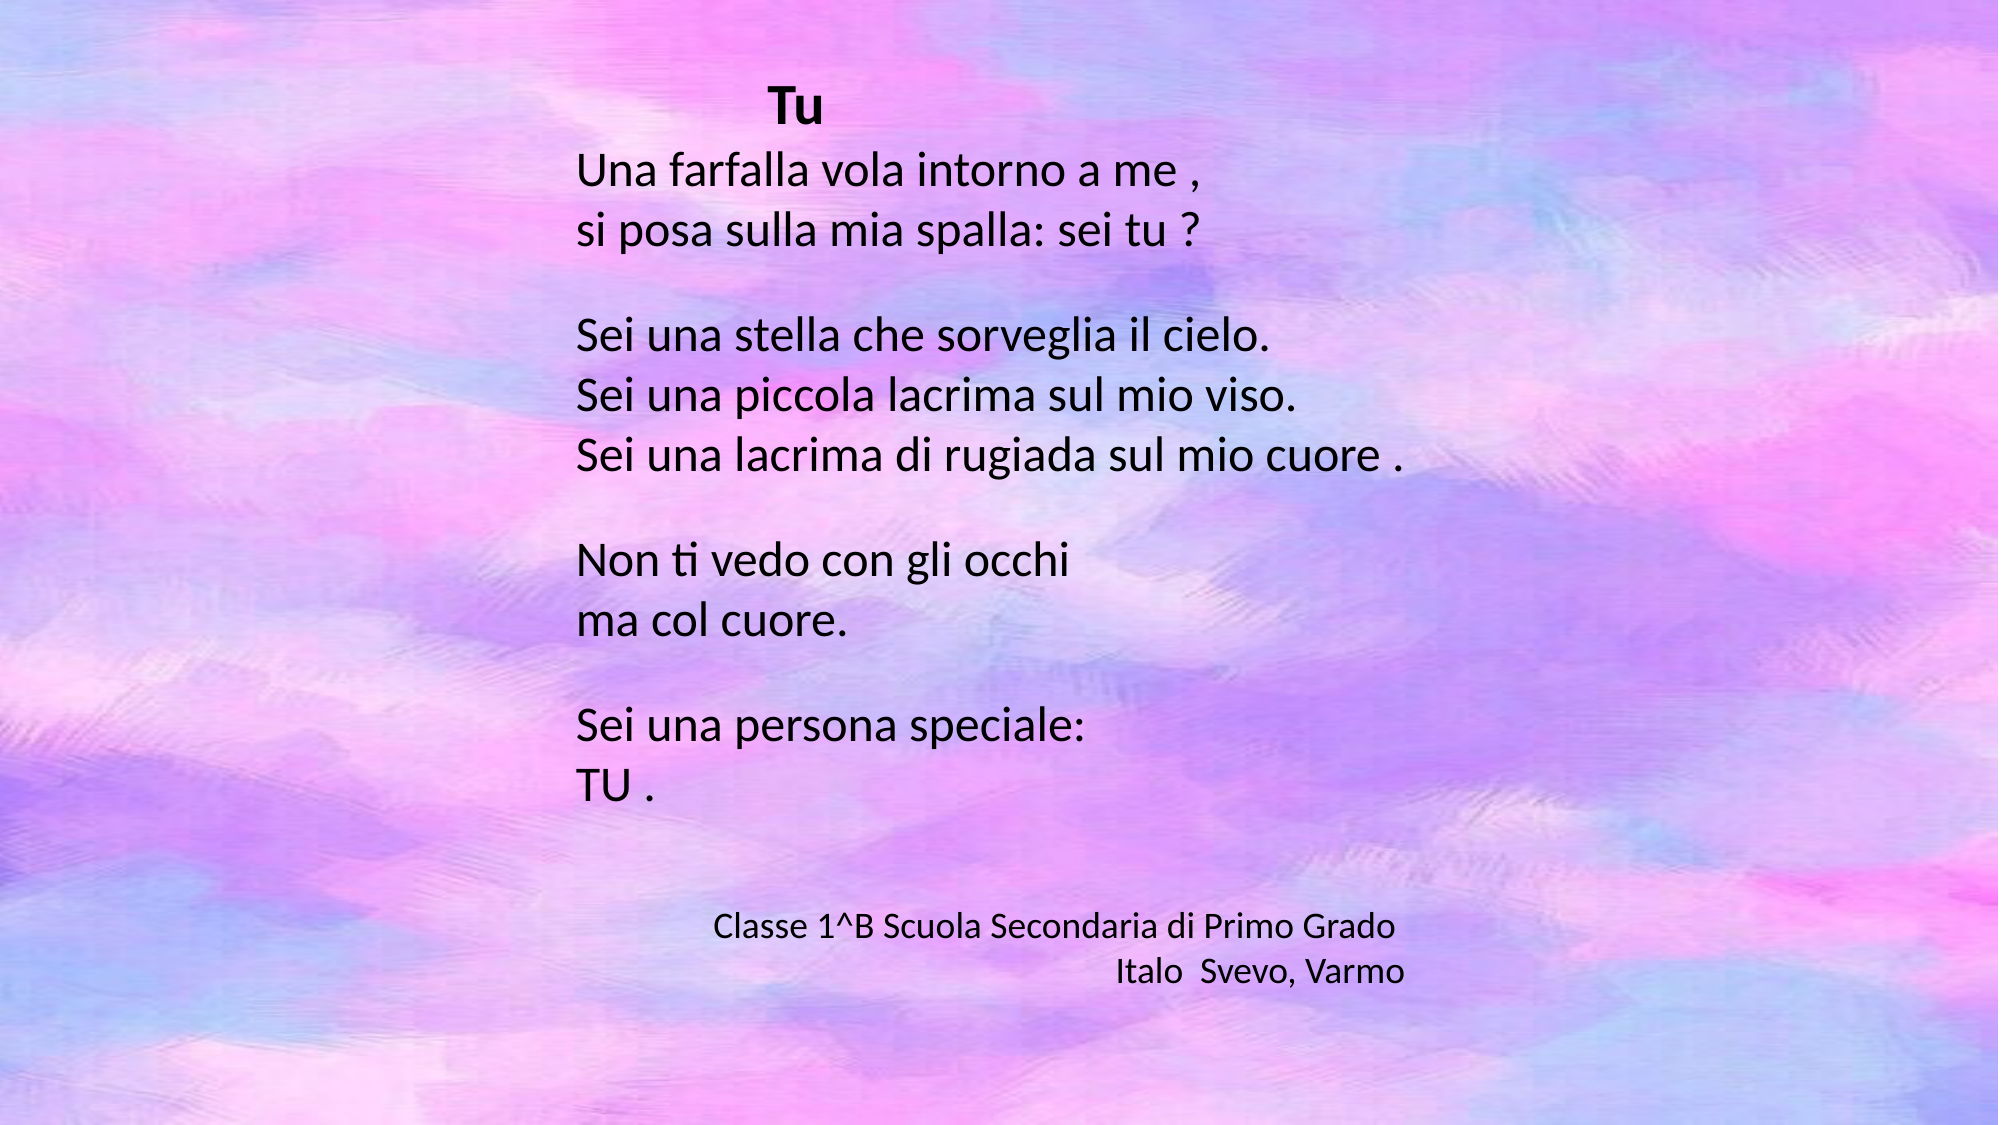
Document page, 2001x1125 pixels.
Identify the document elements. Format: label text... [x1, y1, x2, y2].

picture [0, 0, 1998, 1125]
text_box Tu Una farfalla vola intorno a me , si posa sulla mia spalla: sei tu ? Sei una stella che sorveglia il cielo. Sei una piccola lacrima sul mio viso. Sei una lacrima di rugiada sul mio cuore . Non ti vedo con gli occhi ma col cuore. Sei una persona speciale: TU . Classe 1^B Scuola Secondaria di Primo Grado Italo Svevo, Varmo [561, 59, 1482, 1118]
